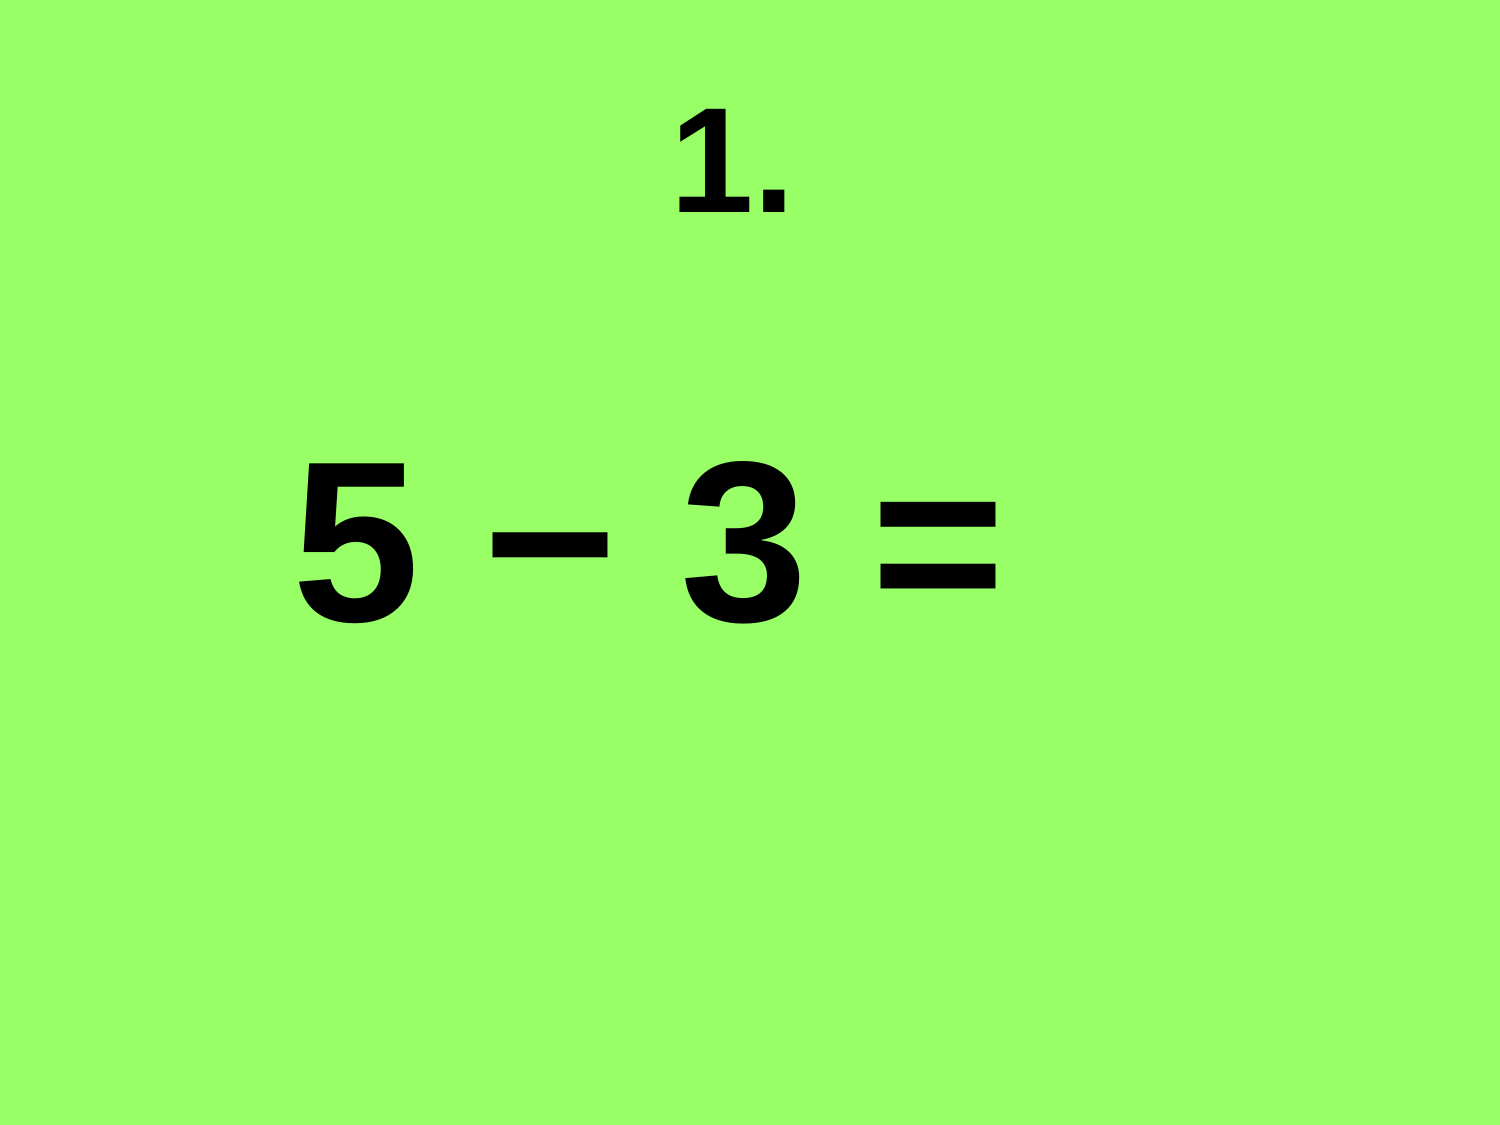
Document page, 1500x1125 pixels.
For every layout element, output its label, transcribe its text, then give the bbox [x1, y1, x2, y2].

title 5 − 3 = [0, 384, 1376, 675]
text_box 1. [655, 54, 880, 251]
